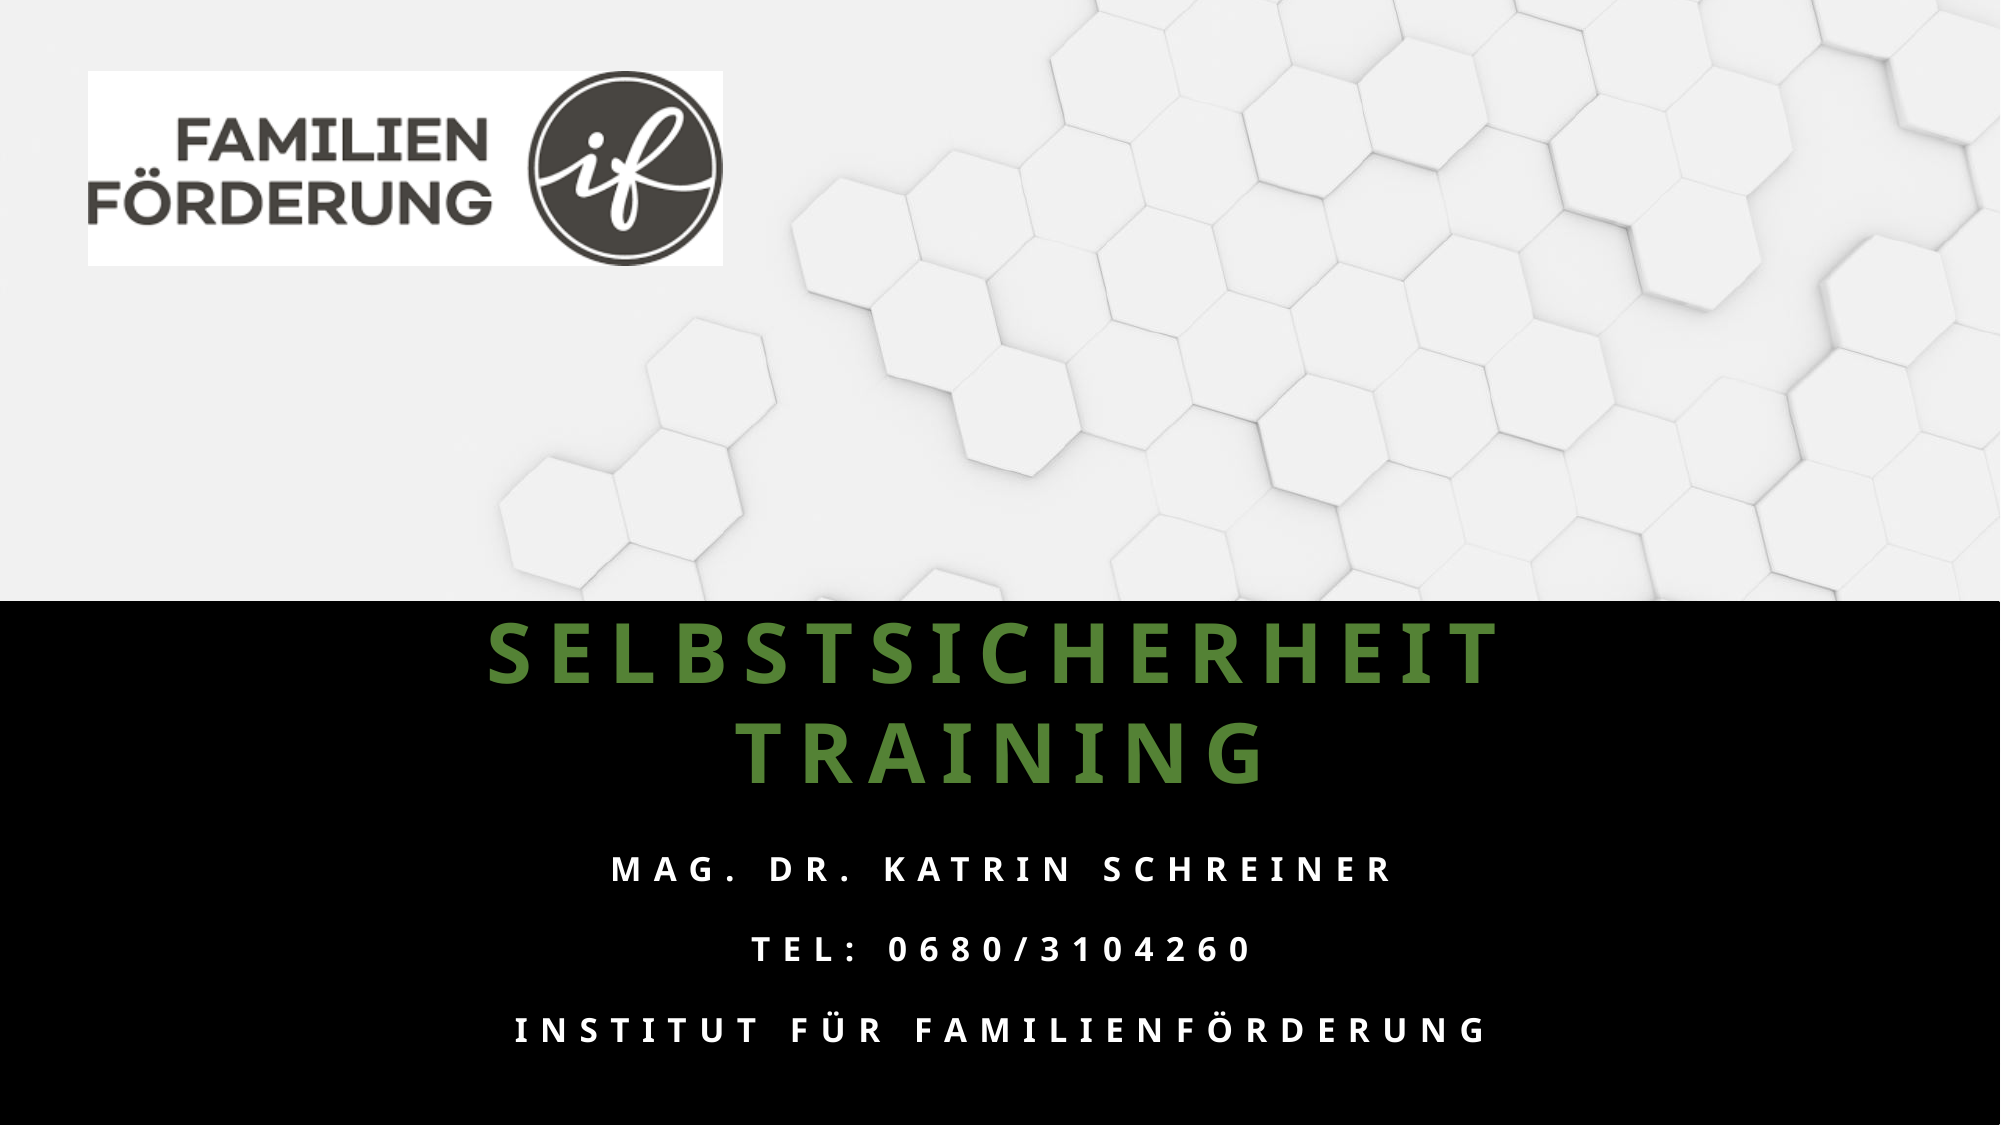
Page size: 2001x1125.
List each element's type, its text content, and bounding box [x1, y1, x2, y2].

subtitle Mag. Dr. Katrin Schreiner Tel: 0680/3104260 Institut für familienförderung [249, 828, 1750, 1067]
text_box [0, 601, 1999, 1125]
title Selbstsicherheit Training [249, 168, 1750, 801]
picture [0, 0, 2000, 1125]
